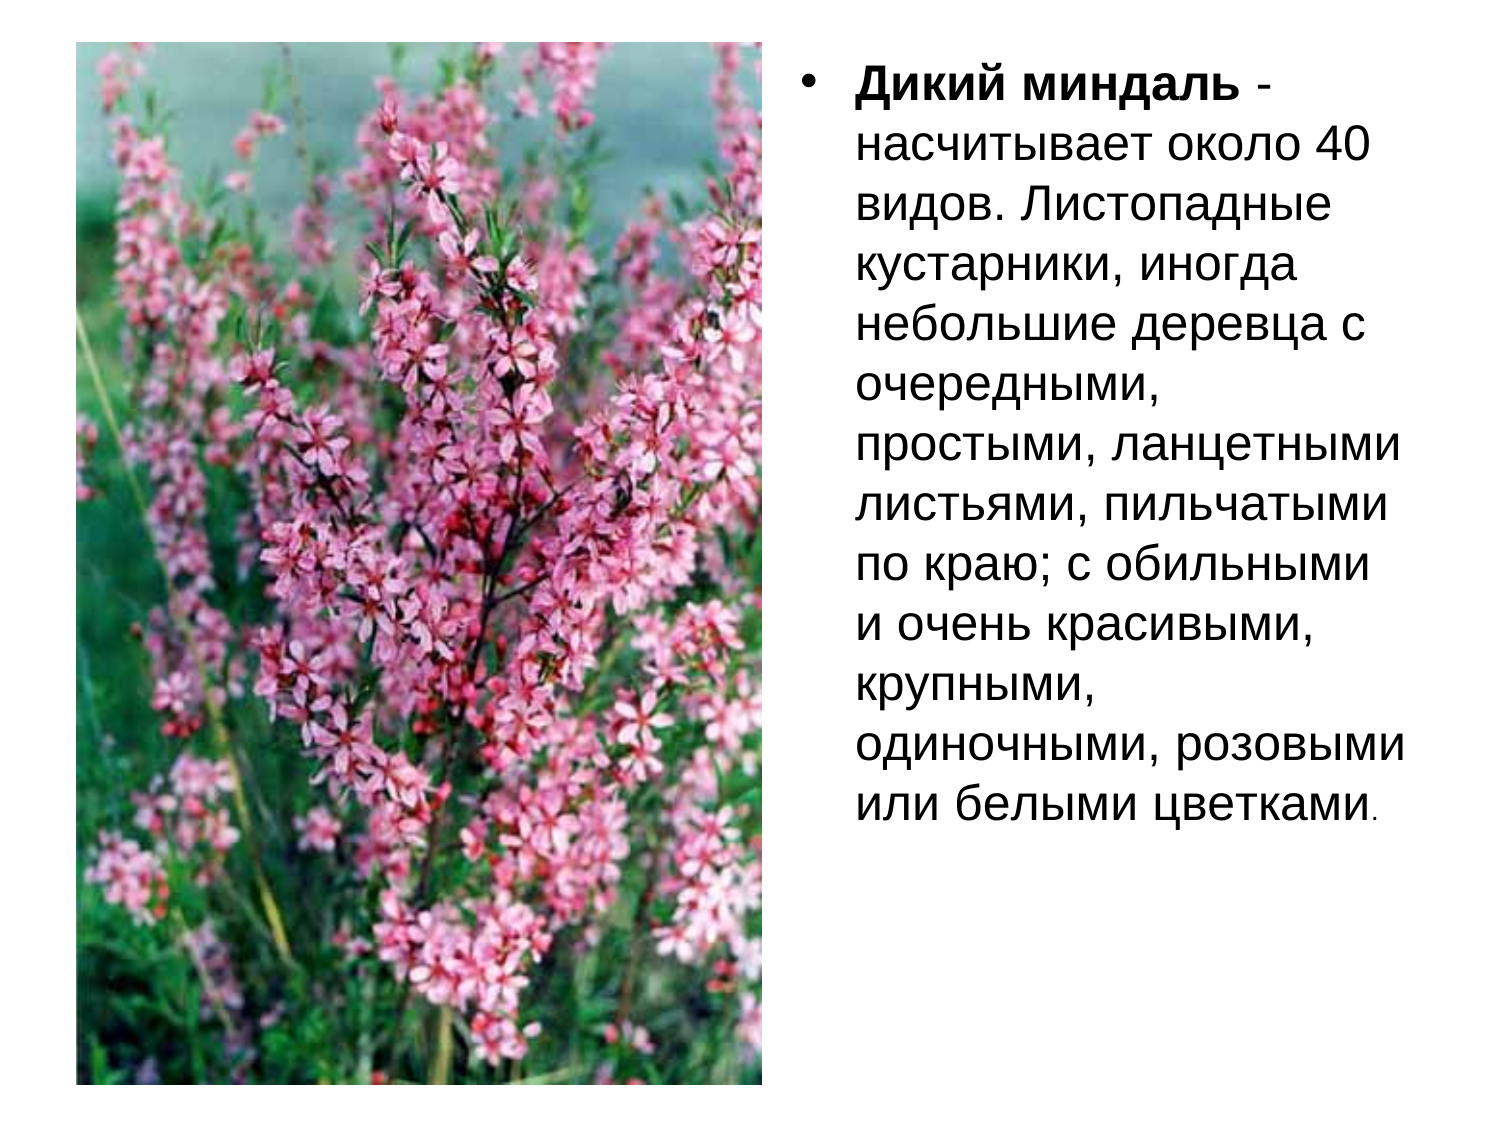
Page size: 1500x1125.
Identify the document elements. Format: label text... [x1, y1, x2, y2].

list Дикий миндаль - насчитывает около 40 видов. Листопадные кустарники, иногда небольшие деревца с очередными, простыми, ланцетными листьями, пильчатыми по краю; с обильными и очень красивыми, крупными, одиночными, розовыми или белыми цветками. [785, 42, 1425, 1088]
picture [76, 42, 762, 1085]
